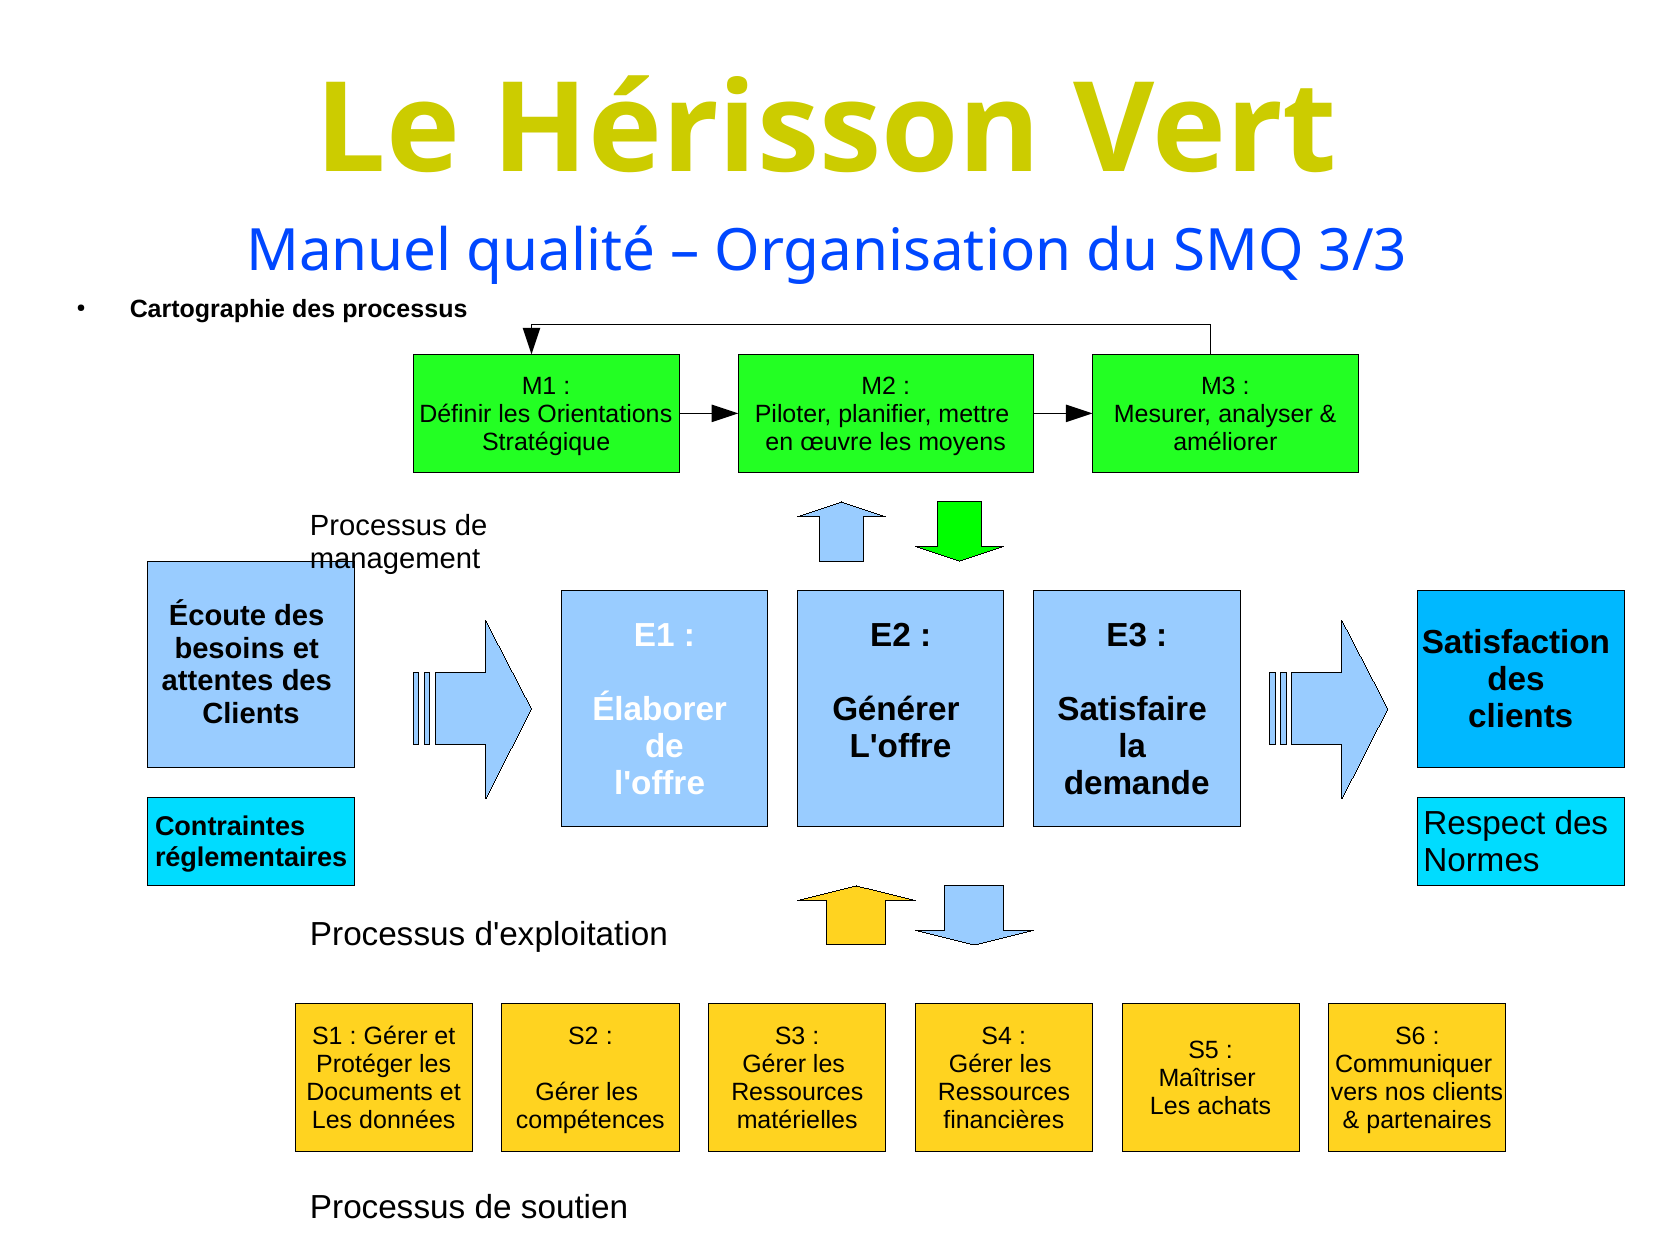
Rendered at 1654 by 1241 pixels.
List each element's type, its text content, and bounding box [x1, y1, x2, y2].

text_box Processus de management [295, 501, 680, 583]
text_box Contraintes réglementaires [147, 797, 355, 886]
text_box S6 : Communiquer vers nos clients & partenaires [1328, 1003, 1506, 1152]
list Cartographie des processus [58, 295, 1654, 1241]
text_box S2 : Gérer les compétences [501, 1003, 680, 1152]
text_box E2 : Générer L'offre [797, 590, 1004, 827]
text_box [424, 672, 430, 745]
text_box [915, 885, 1034, 945]
text_box E3 : Satisfaire la demande [1033, 590, 1241, 827]
text_box Satisfaction des clients [1417, 590, 1625, 768]
text_box S5 : Maîtriser Les achats [1122, 1003, 1300, 1152]
text_box M3 : Mesurer, analyser & améliorer [1092, 354, 1359, 473]
text_box S1 : Gérer et Protéger les Documents et Les données [295, 1003, 473, 1152]
title Le Hérisson Vert Manuel qualité – Organisation du SMQ 3/3 [29, 59, 1625, 267]
text_box [1280, 672, 1287, 745]
text_box [797, 501, 886, 562]
text_box Respect des Normes [1417, 797, 1625, 886]
text_box E1 : Élaborer de l'offre [561, 590, 768, 827]
text_box [1269, 672, 1276, 745]
text_box S3 : Gérer les Ressources matérielles [708, 1003, 886, 1152]
text_box [413, 672, 419, 745]
text_box Processus de soutien [295, 1181, 768, 1234]
text_box M1 : Définir les Orientations Stratégique [413, 354, 680, 473]
text_box Écoute des besoins et attentes des Clients [147, 561, 355, 768]
text_box M2 : Piloter, planifier, mettre en œuvre les moyens [738, 354, 1034, 473]
text_box [1291, 620, 1388, 799]
text_box [435, 620, 532, 799]
text_box [797, 885, 916, 945]
text_box S4 : Gérer les Ressources financières [915, 1003, 1093, 1152]
text_box Processus d'exploitation [295, 907, 739, 960]
text_box [915, 501, 1004, 562]
